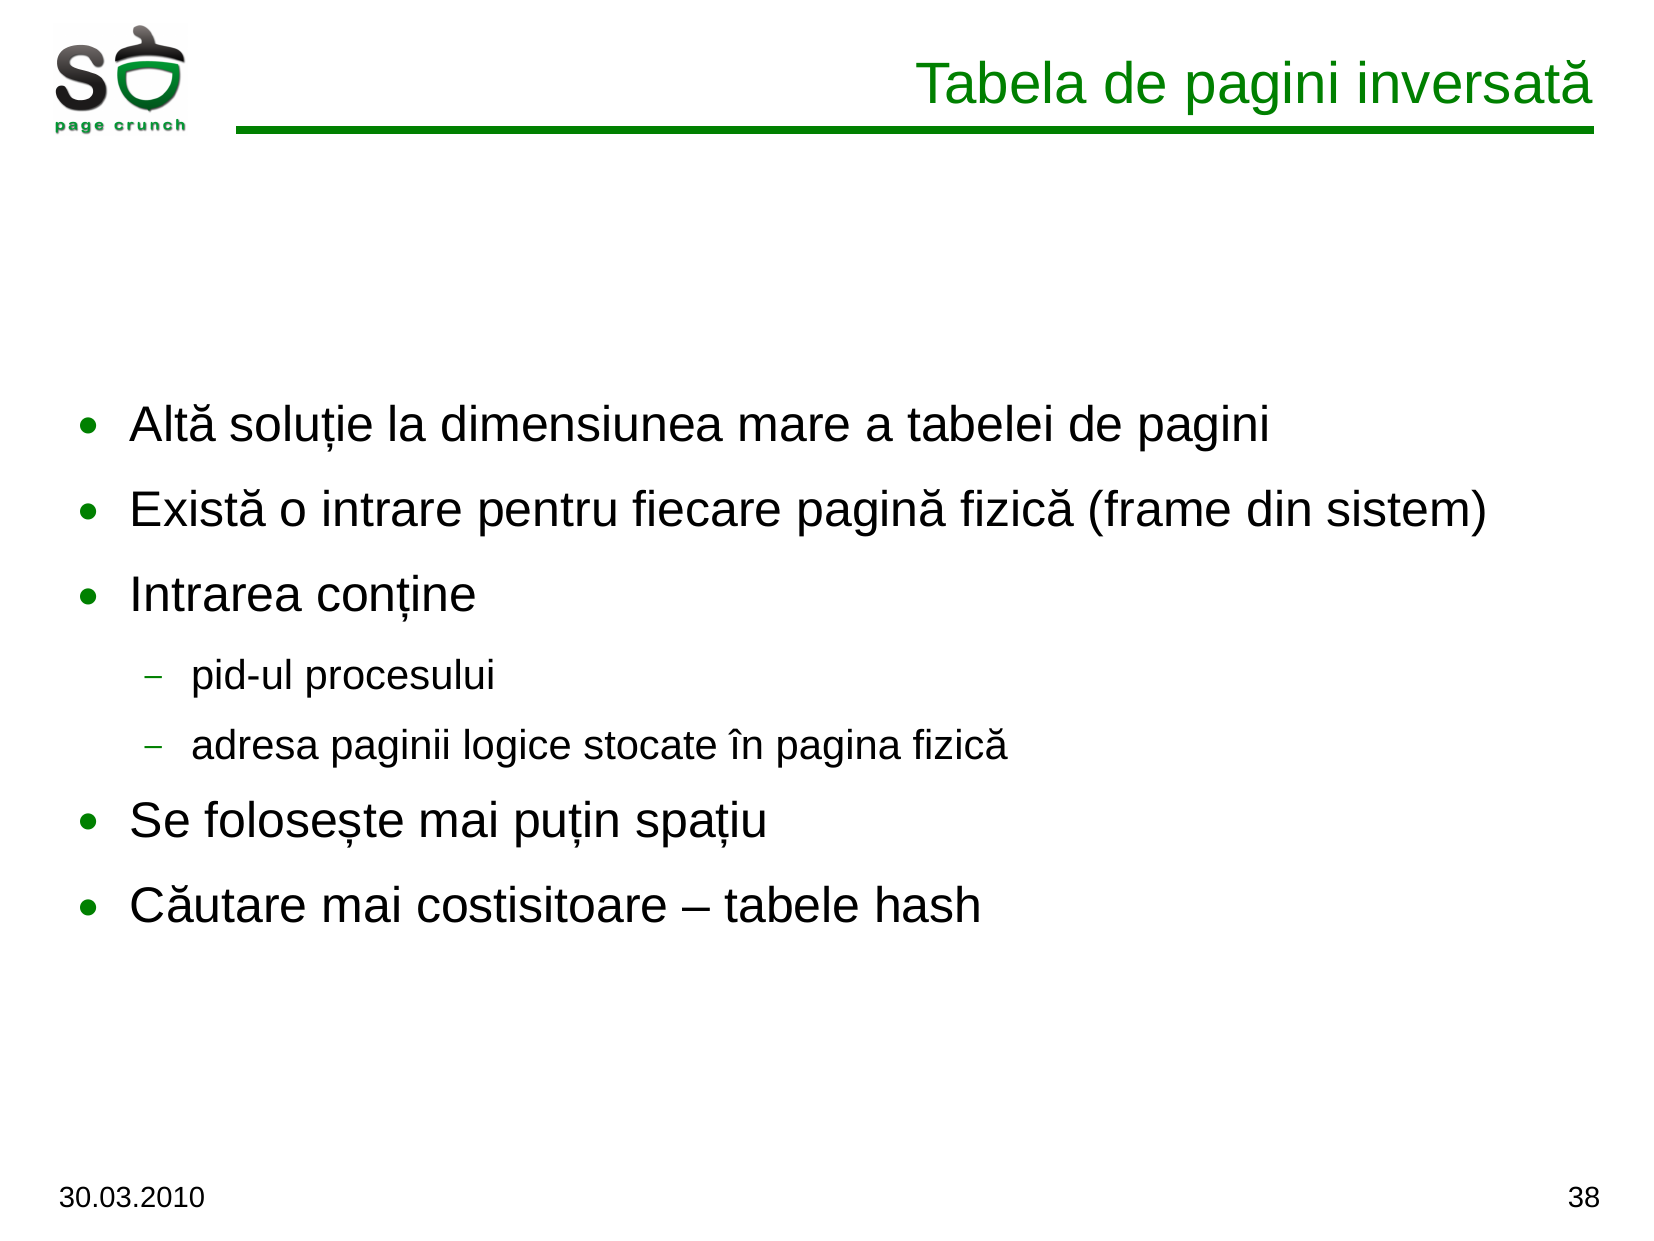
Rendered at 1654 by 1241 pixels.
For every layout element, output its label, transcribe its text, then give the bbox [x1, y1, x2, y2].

list Altă soluție la dimensiunea mare a tabelei de pagini Există o intrare pentru fiecare pagină fizică (frame din sistem) Intrarea conține pid-ul procesului adresa paginii logice stocate în pagina fizică Se folosește mai puțin spațiu Căutare mai costisitoare – tabele hash [59, 177, 1595, 1152]
picture [53, 23, 188, 136]
title Tabela de pagini inversată [236, 49, 1595, 119]
